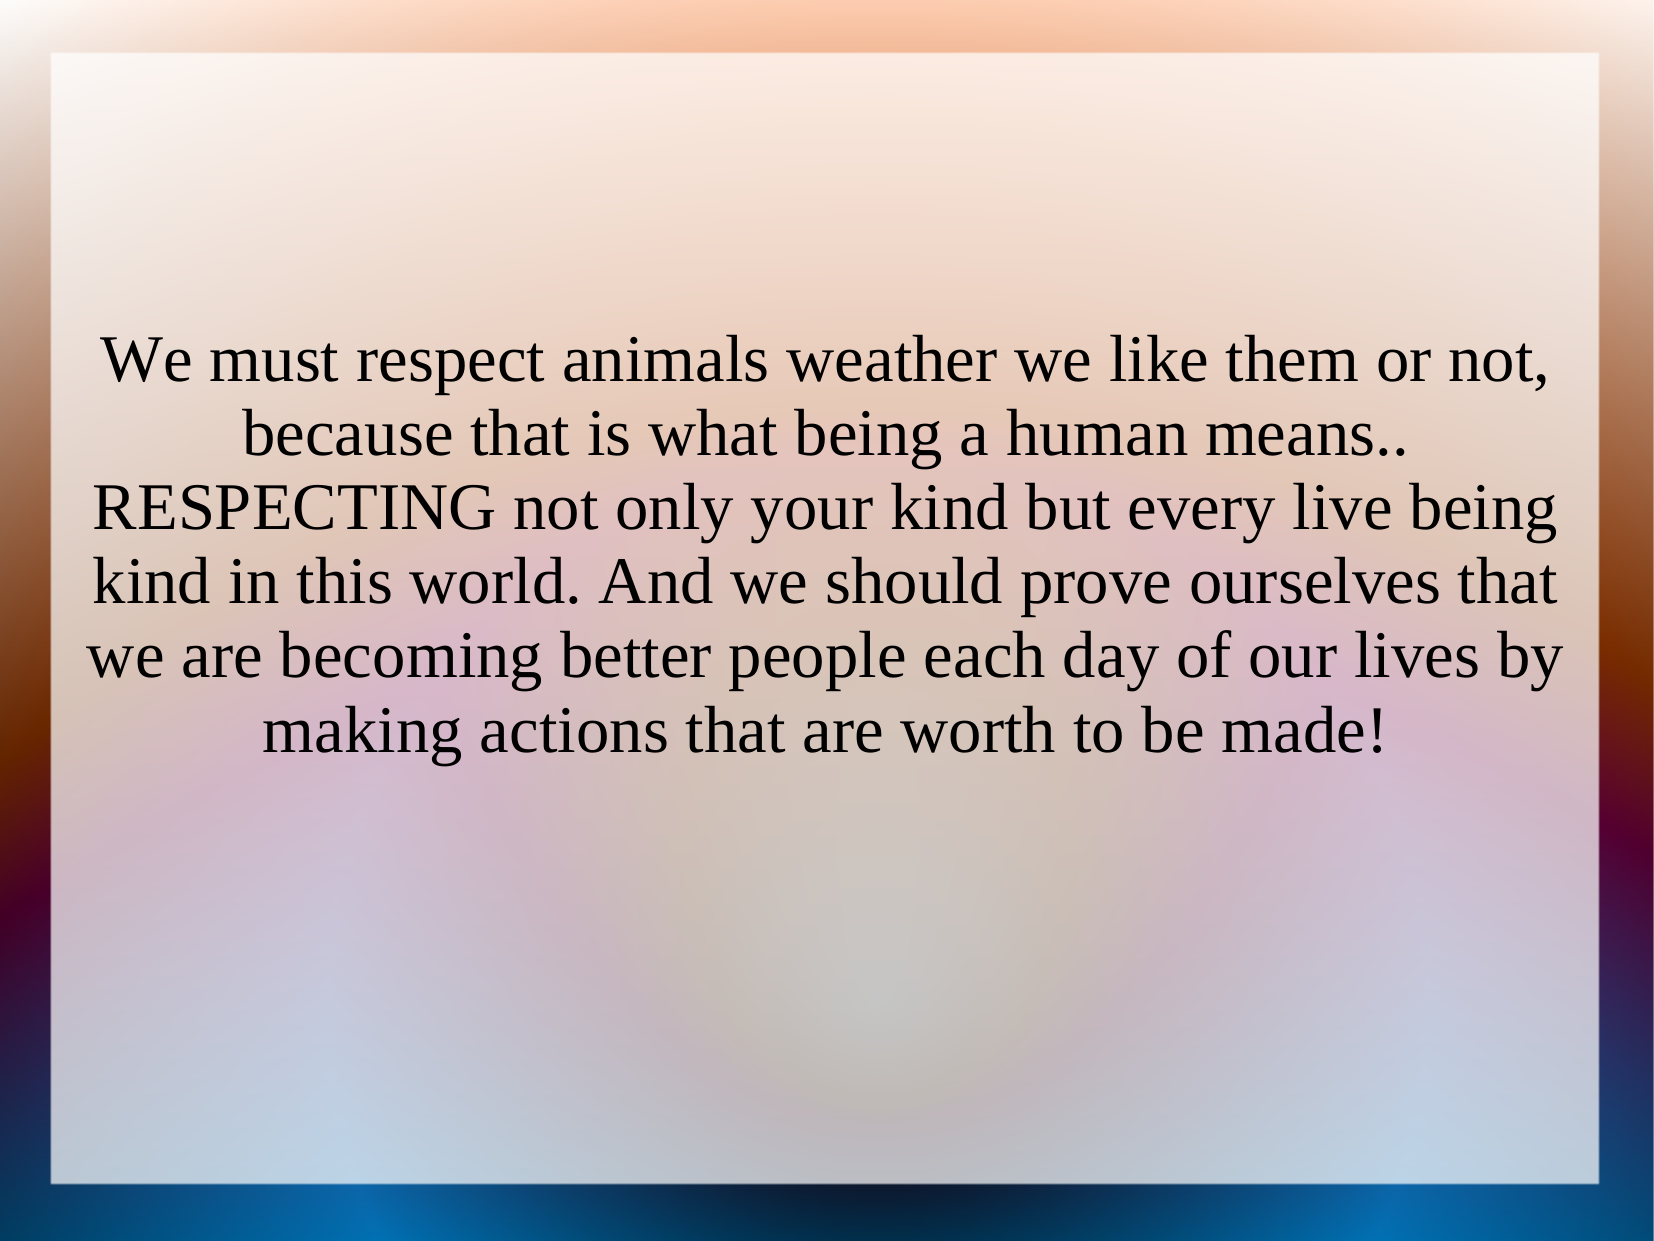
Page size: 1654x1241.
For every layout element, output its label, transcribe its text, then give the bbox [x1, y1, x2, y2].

picture [0, 0, 1654, 1241]
subtitle We must respect animals weather we like them or not, because that is what being a human means.. RESPECTING not only your kind but every live being kind in this world. And we should prove ourselves that we are becoming better people each day of our lives by making actions that are worth to be made! [82, 55, 1571, 1034]
